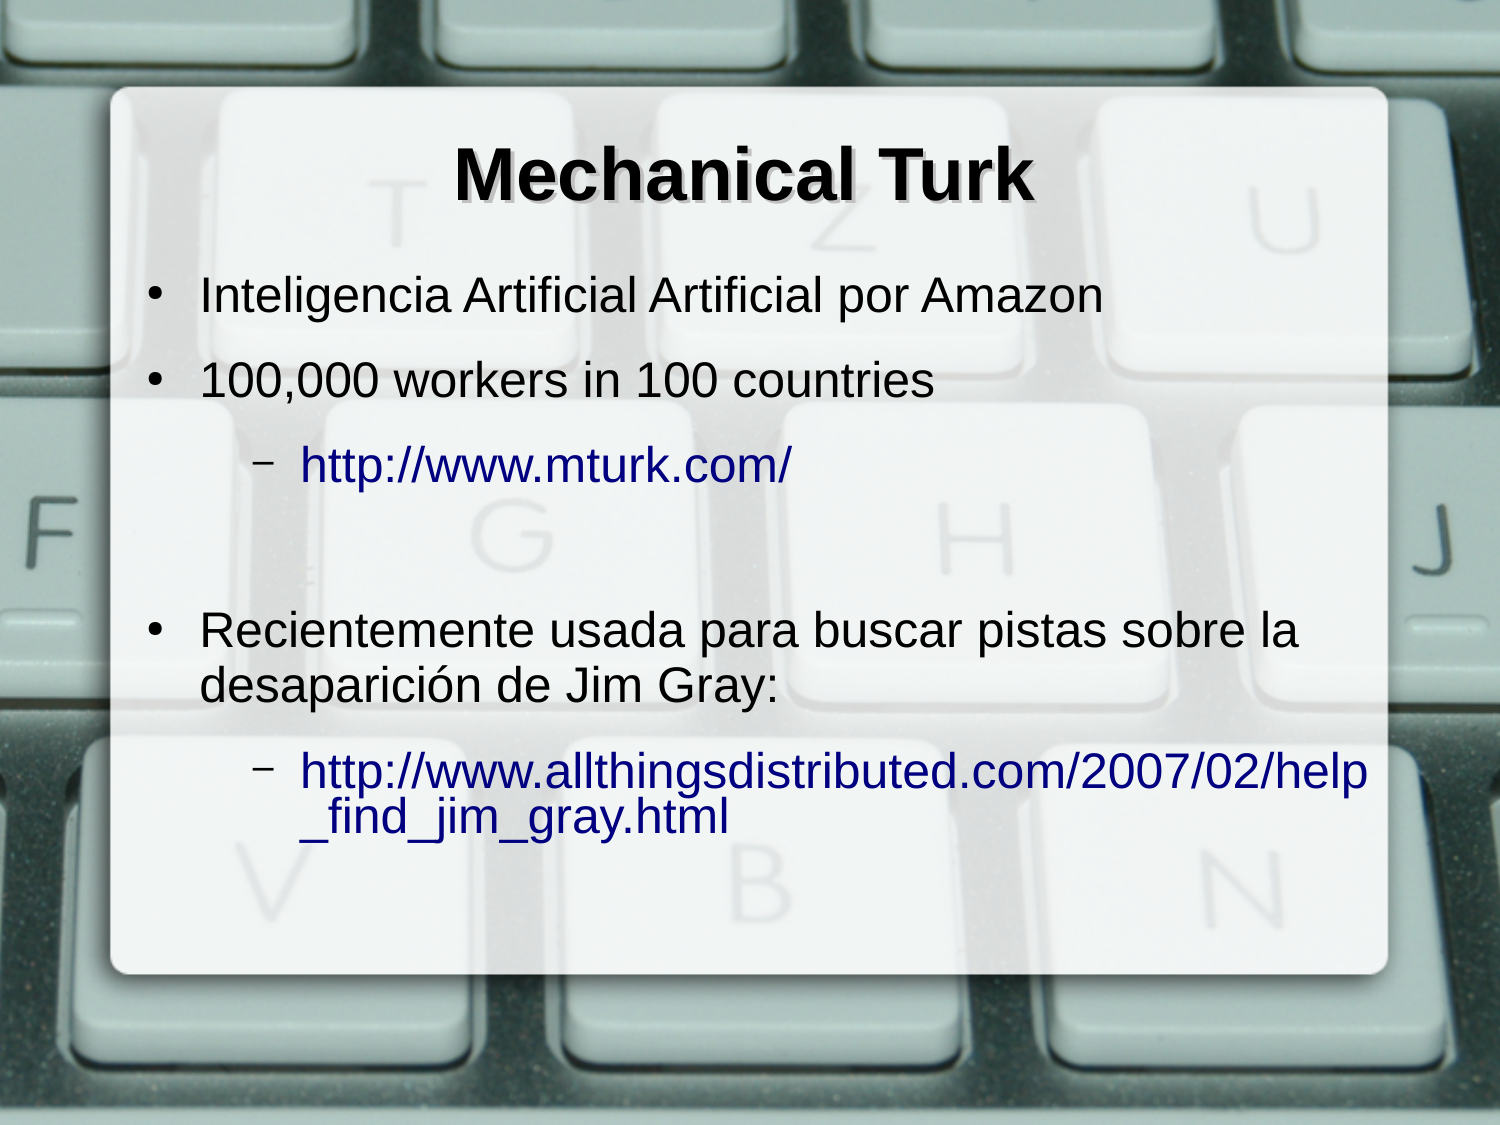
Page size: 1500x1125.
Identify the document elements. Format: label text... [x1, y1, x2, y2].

list Inteligencia Artificial Artificial por Amazon 100,000 workers in 100 countries http://www.mturk.com/ Recientemente usada para buscar pistas sobre la desaparición de Jim Gray: http://www.allthingsdistributed.com/2007/02/help_find_jim_gray.html [128, 266, 1397, 1007]
picture [0, 0, 1500, 1125]
title Mechanical Turk [123, 106, 1367, 242]
